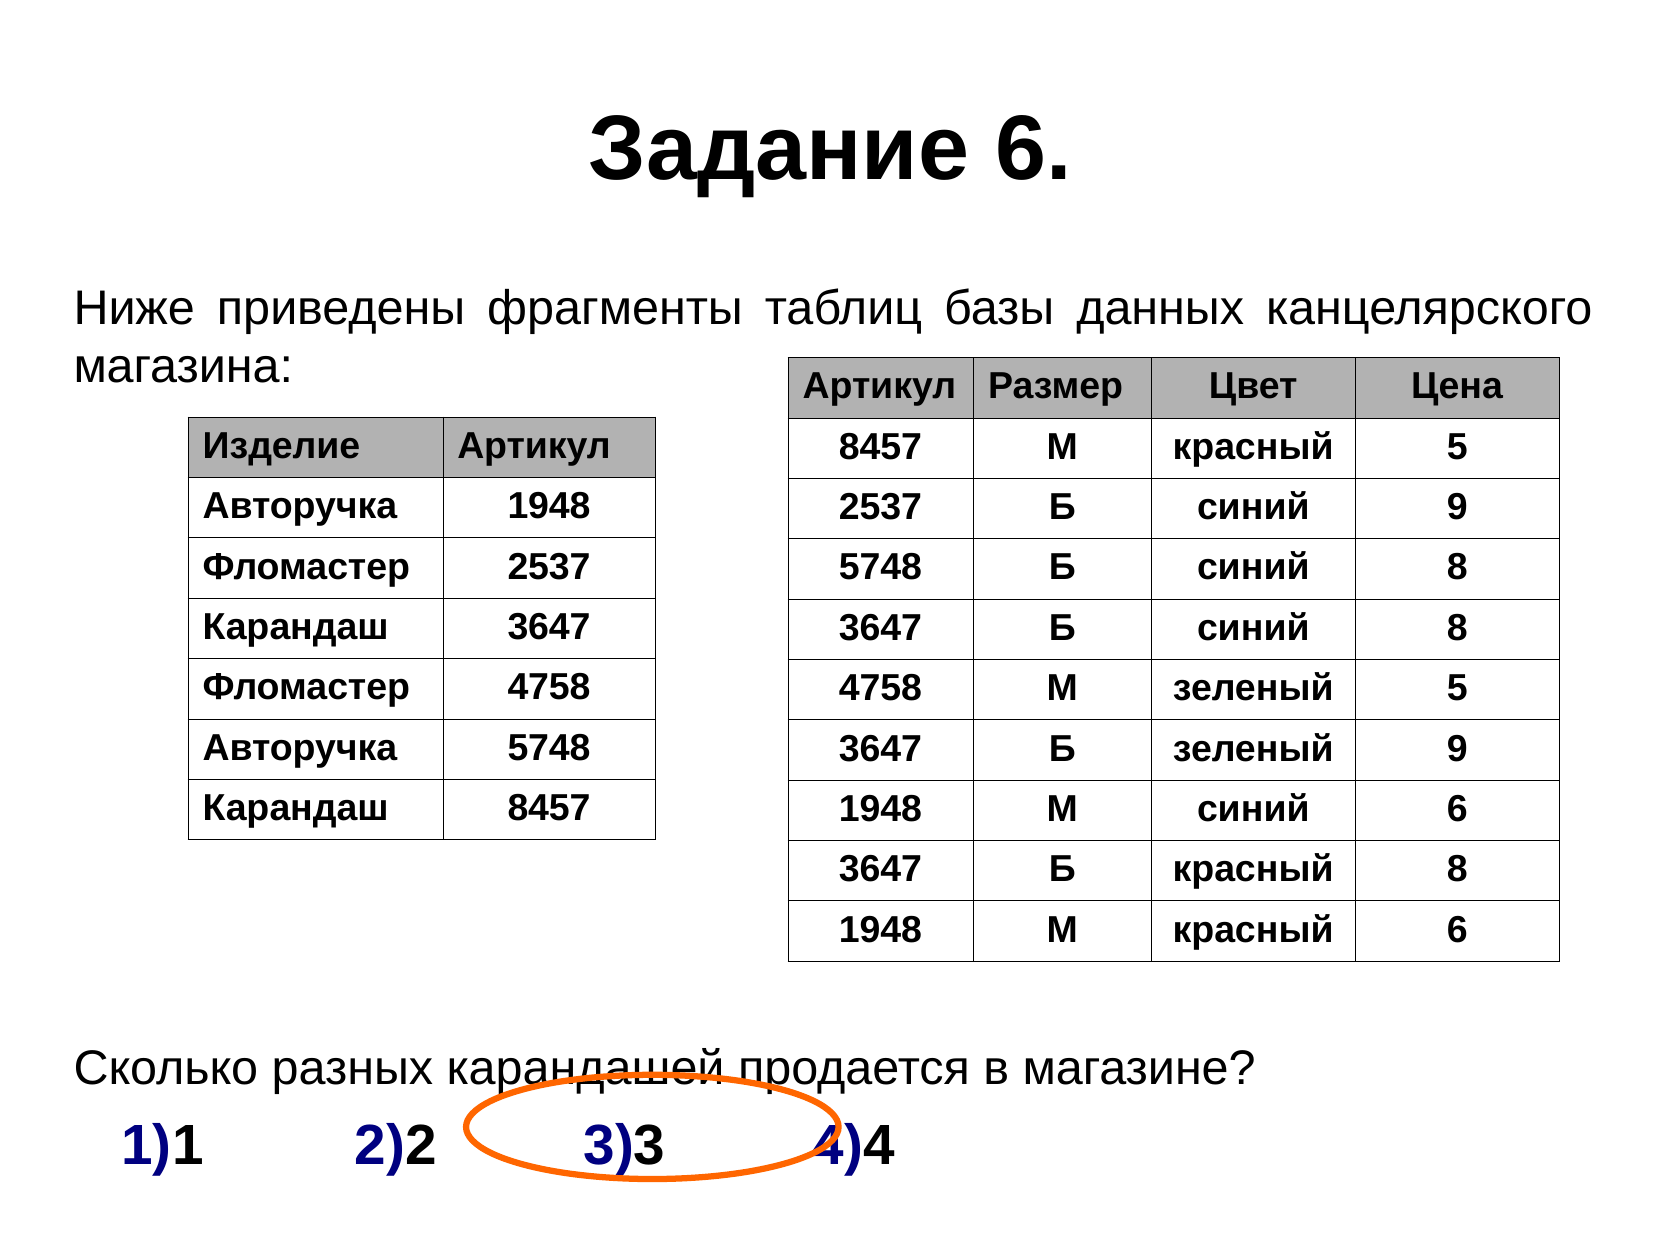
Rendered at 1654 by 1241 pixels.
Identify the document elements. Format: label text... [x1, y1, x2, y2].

table_cell Карандаш [189, 599, 443, 658]
table_cell Б [974, 539, 1151, 599]
table_header Цена [1356, 358, 1559, 418]
table_cell Б [974, 720, 1151, 780]
title Задание 6. [82, 68, 1571, 268]
table_cell М [974, 419, 1151, 478]
table_cell М [974, 660, 1151, 719]
table_cell синий [1152, 781, 1355, 840]
table_cell 6 [1356, 781, 1559, 840]
table_cell Авторучка [189, 478, 443, 537]
table_cell синий [1152, 600, 1355, 659]
table_cell М [974, 901, 1151, 961]
table_cell 2537 [789, 479, 973, 538]
list Ниже приведены фрагменты таблиц базы данных канцелярского магазина: Сколько разных карандашей продается в магазине? 1 2)2 3)3 4)4 [58, 268, 1609, 1194]
table_cell зеленый [1152, 660, 1355, 719]
table_cell 3647 [789, 600, 973, 659]
table_cell 3647 [444, 599, 655, 658]
table_cell 5 [1356, 660, 1559, 719]
table_cell 5748 [789, 539, 973, 599]
table_cell Б [974, 841, 1151, 900]
table_cell 8 [1356, 841, 1559, 900]
table_cell синий [1152, 539, 1355, 599]
table_cell 1948 [789, 781, 973, 840]
table_cell 3647 [789, 720, 973, 780]
table_cell Б [974, 600, 1151, 659]
table_cell 8 [1356, 600, 1559, 659]
table_cell Фломастер [189, 659, 443, 719]
table_cell синий [1152, 479, 1355, 538]
table_header Артикул [444, 418, 655, 477]
table_cell 6 [1356, 901, 1559, 961]
table_cell красный [1152, 419, 1355, 478]
table_cell красный [1152, 841, 1355, 900]
table_cell 4758 [444, 659, 655, 719]
table_cell 5 [1356, 419, 1559, 478]
table_cell 9 [1356, 479, 1559, 538]
table_header Изделие [189, 418, 443, 477]
table_header Размер [974, 358, 1151, 418]
table_cell 1948 [444, 478, 655, 537]
table_cell 2537 [444, 538, 655, 598]
table_cell 3647 [789, 841, 973, 900]
table_cell 8 [1356, 539, 1559, 599]
table_cell Б [974, 479, 1151, 538]
table_cell М [974, 781, 1151, 840]
table_cell Авторучка [189, 720, 443, 779]
table_cell 1948 [789, 901, 973, 961]
table_header Артикул [789, 358, 973, 418]
table_cell 4758 [789, 660, 973, 719]
table_cell красный [1152, 901, 1355, 961]
table_cell 8457 [444, 780, 655, 839]
table_cell 9 [1356, 720, 1559, 780]
table_header Цвет [1152, 358, 1355, 418]
table_cell зеленый [1152, 720, 1355, 780]
table_cell Фломастер [189, 538, 443, 598]
table_cell 5748 [444, 720, 655, 779]
table_cell Карандаш [189, 780, 443, 839]
table_cell 8457 [789, 419, 973, 478]
